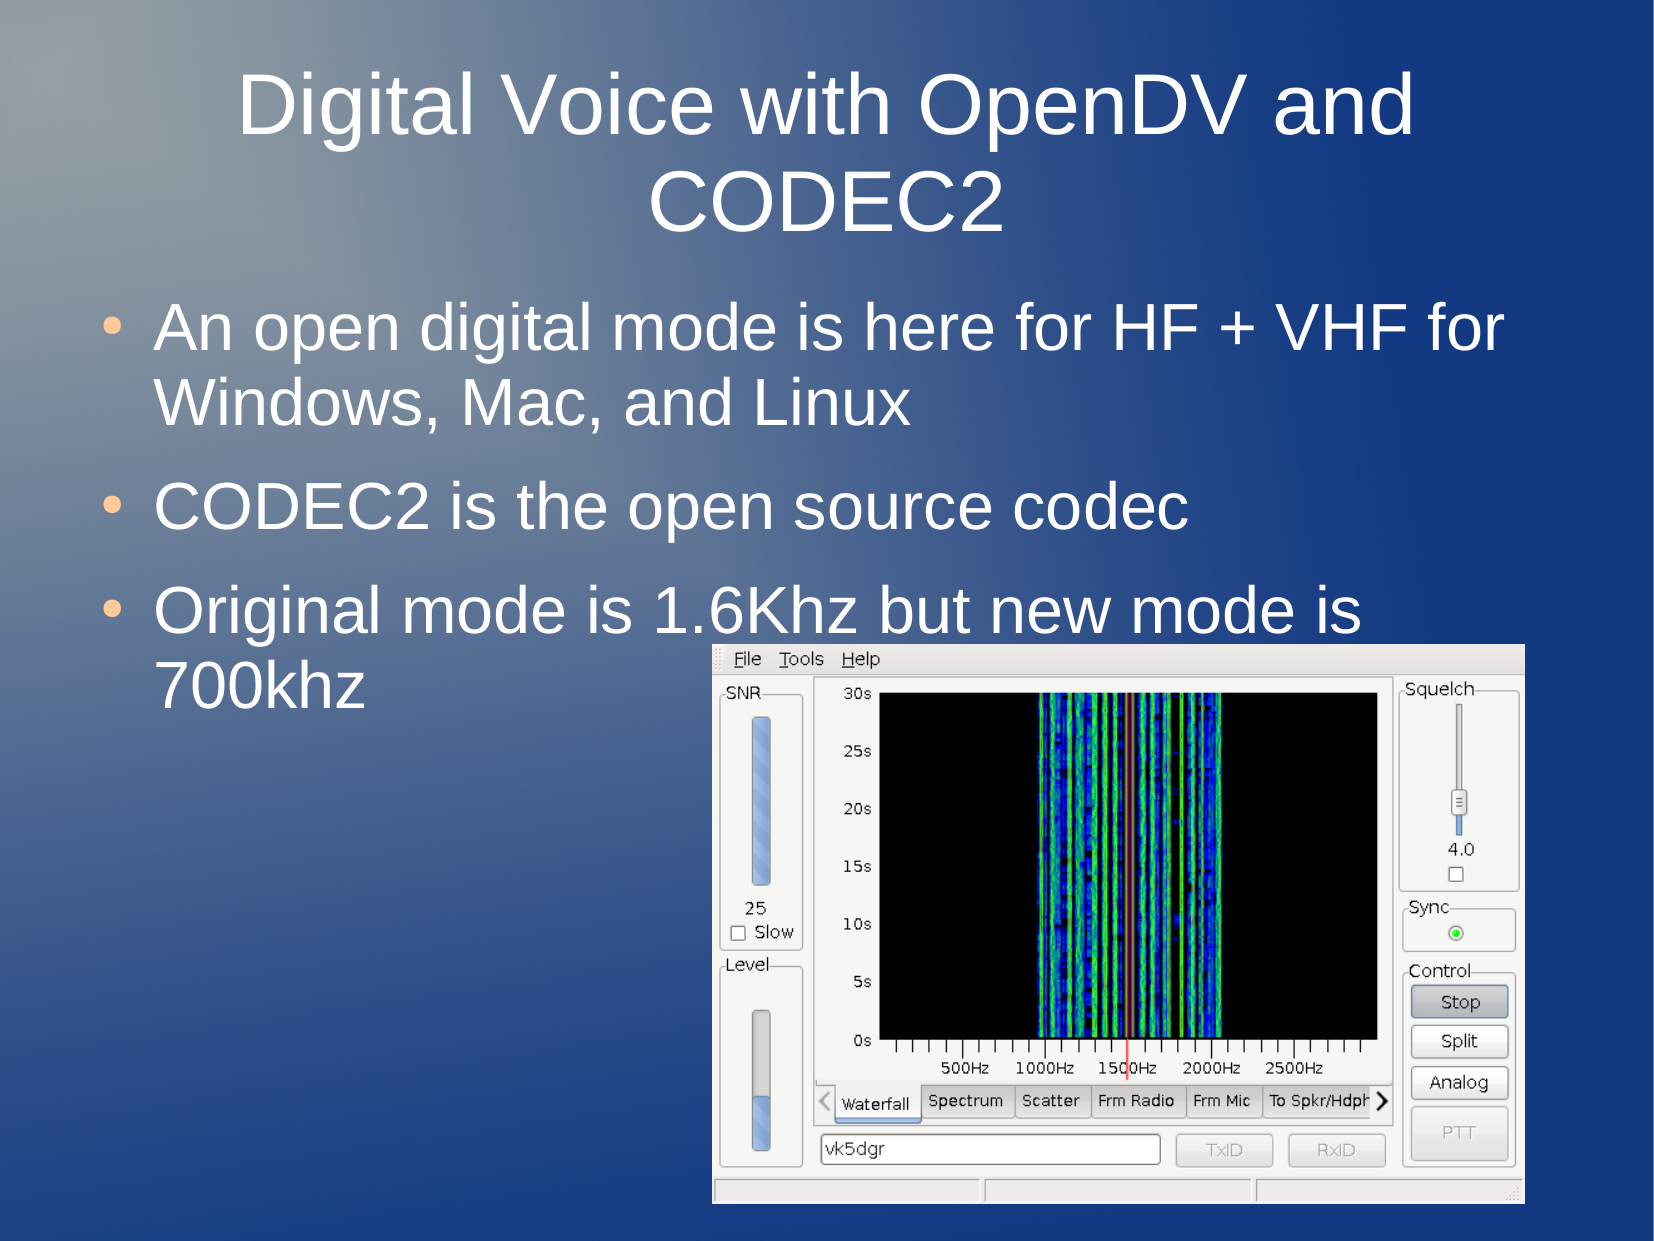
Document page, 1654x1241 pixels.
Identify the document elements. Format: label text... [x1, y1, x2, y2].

title Digital Voice with OpenDV and CODEC2 [82, 49, 1571, 257]
list An open digital mode is here for HF + VHF for Windows, Mac, and Linux CODEC2 is the open source codec Original mode is 1.6Khz but new mode is 700khz [82, 290, 1571, 1109]
picture [0, 0, 1654, 1241]
